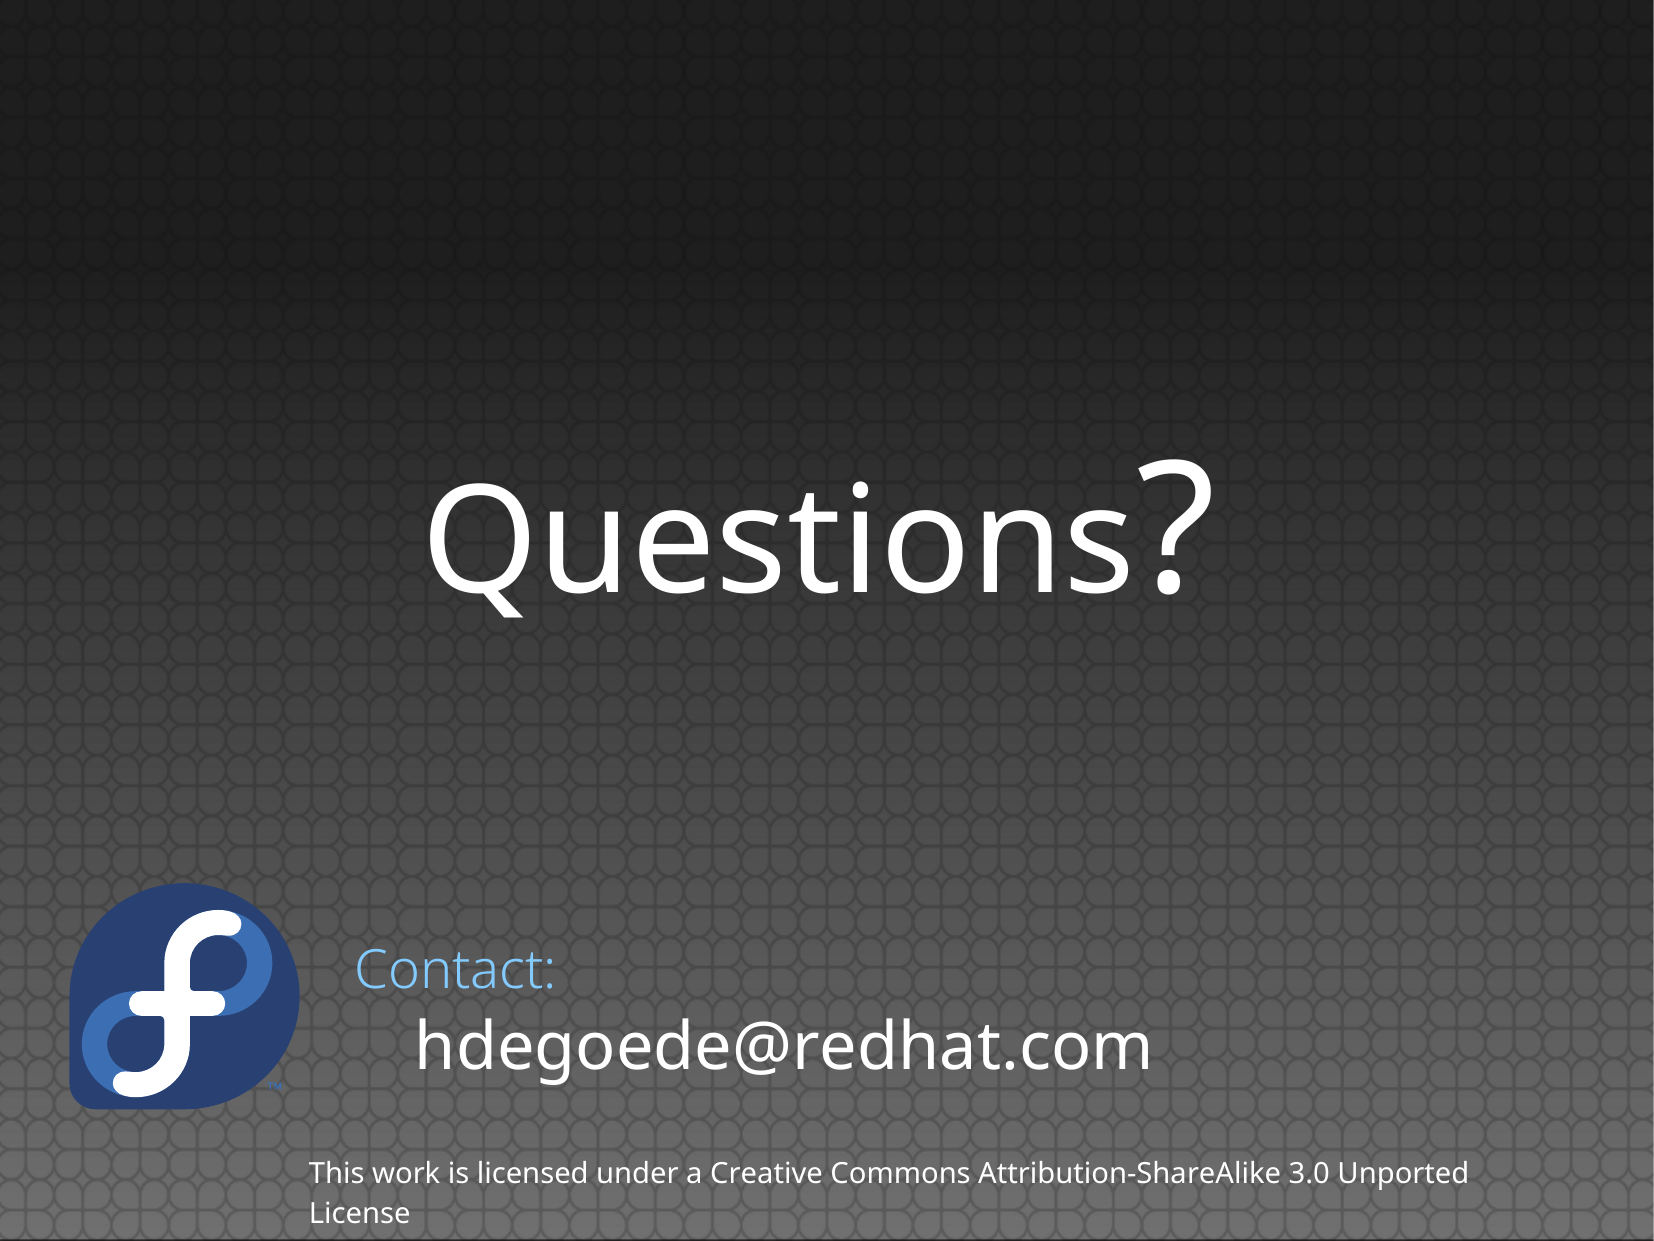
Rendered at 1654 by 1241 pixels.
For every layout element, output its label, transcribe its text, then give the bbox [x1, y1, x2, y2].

text_box Contact: [354, 930, 629, 1011]
picture [0, 0, 1654, 1241]
title Questions? [30, 428, 1606, 615]
text_box hdegoede@redhat.com [414, 997, 1306, 1088]
text_box This work is licensed under a Creative Commons Attribution-ShareAlike 3.0 Unported License [308, 1152, 1574, 1218]
